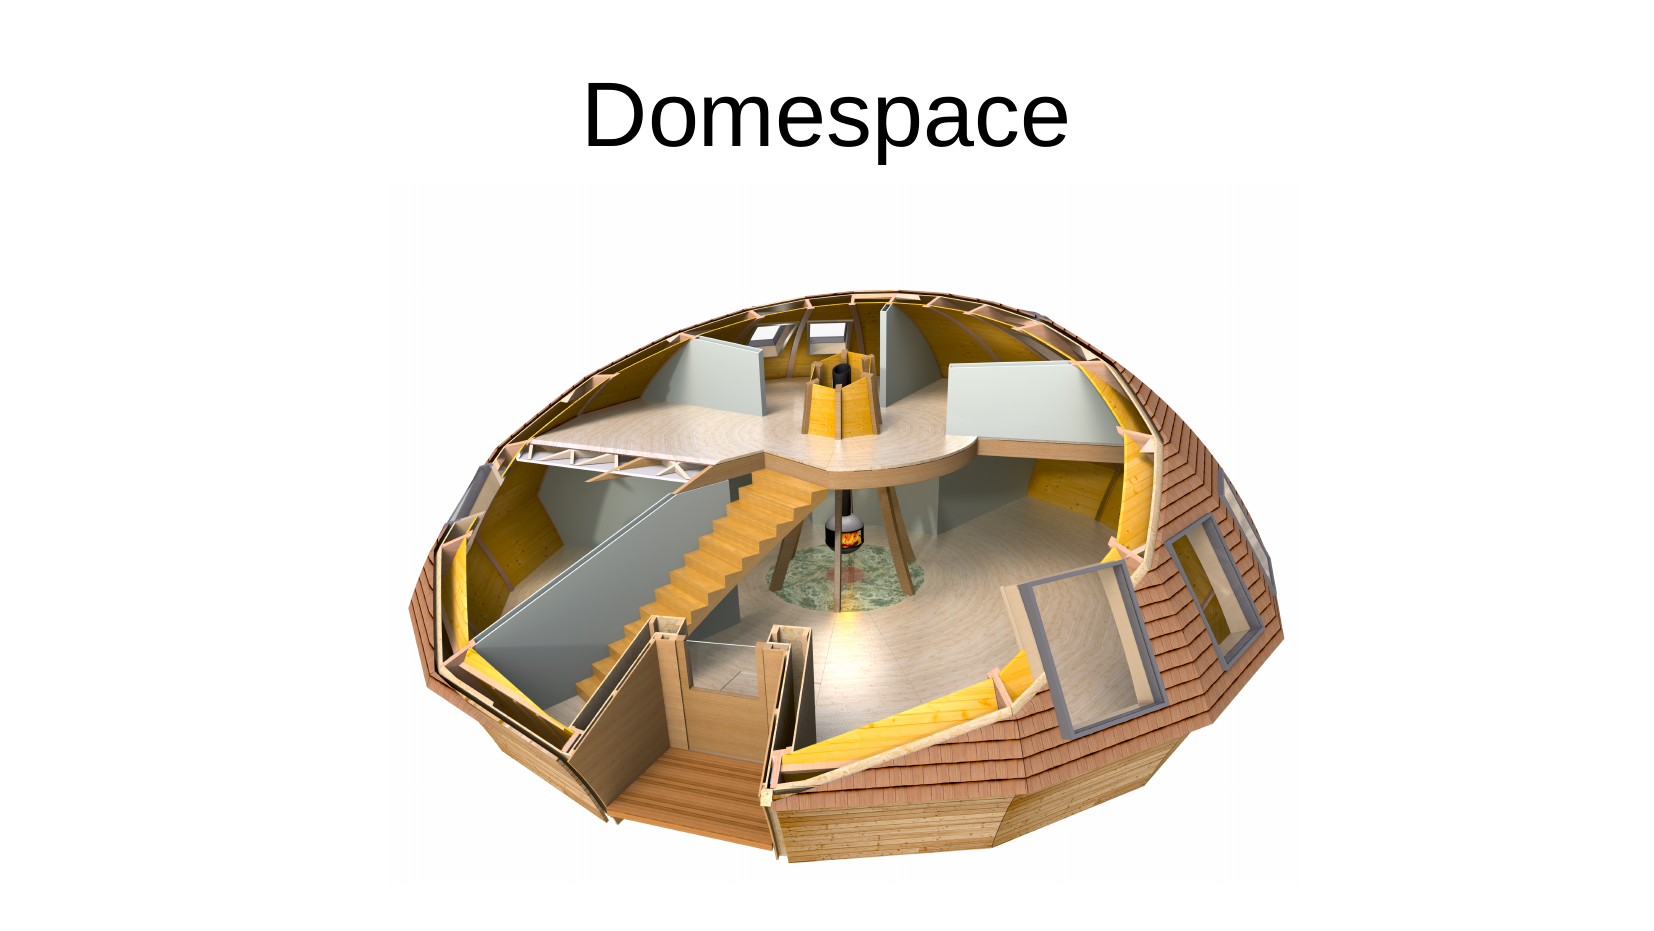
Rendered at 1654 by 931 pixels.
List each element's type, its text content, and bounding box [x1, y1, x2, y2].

title Domespace [82, 37, 1571, 193]
picture [387, 181, 1300, 886]
